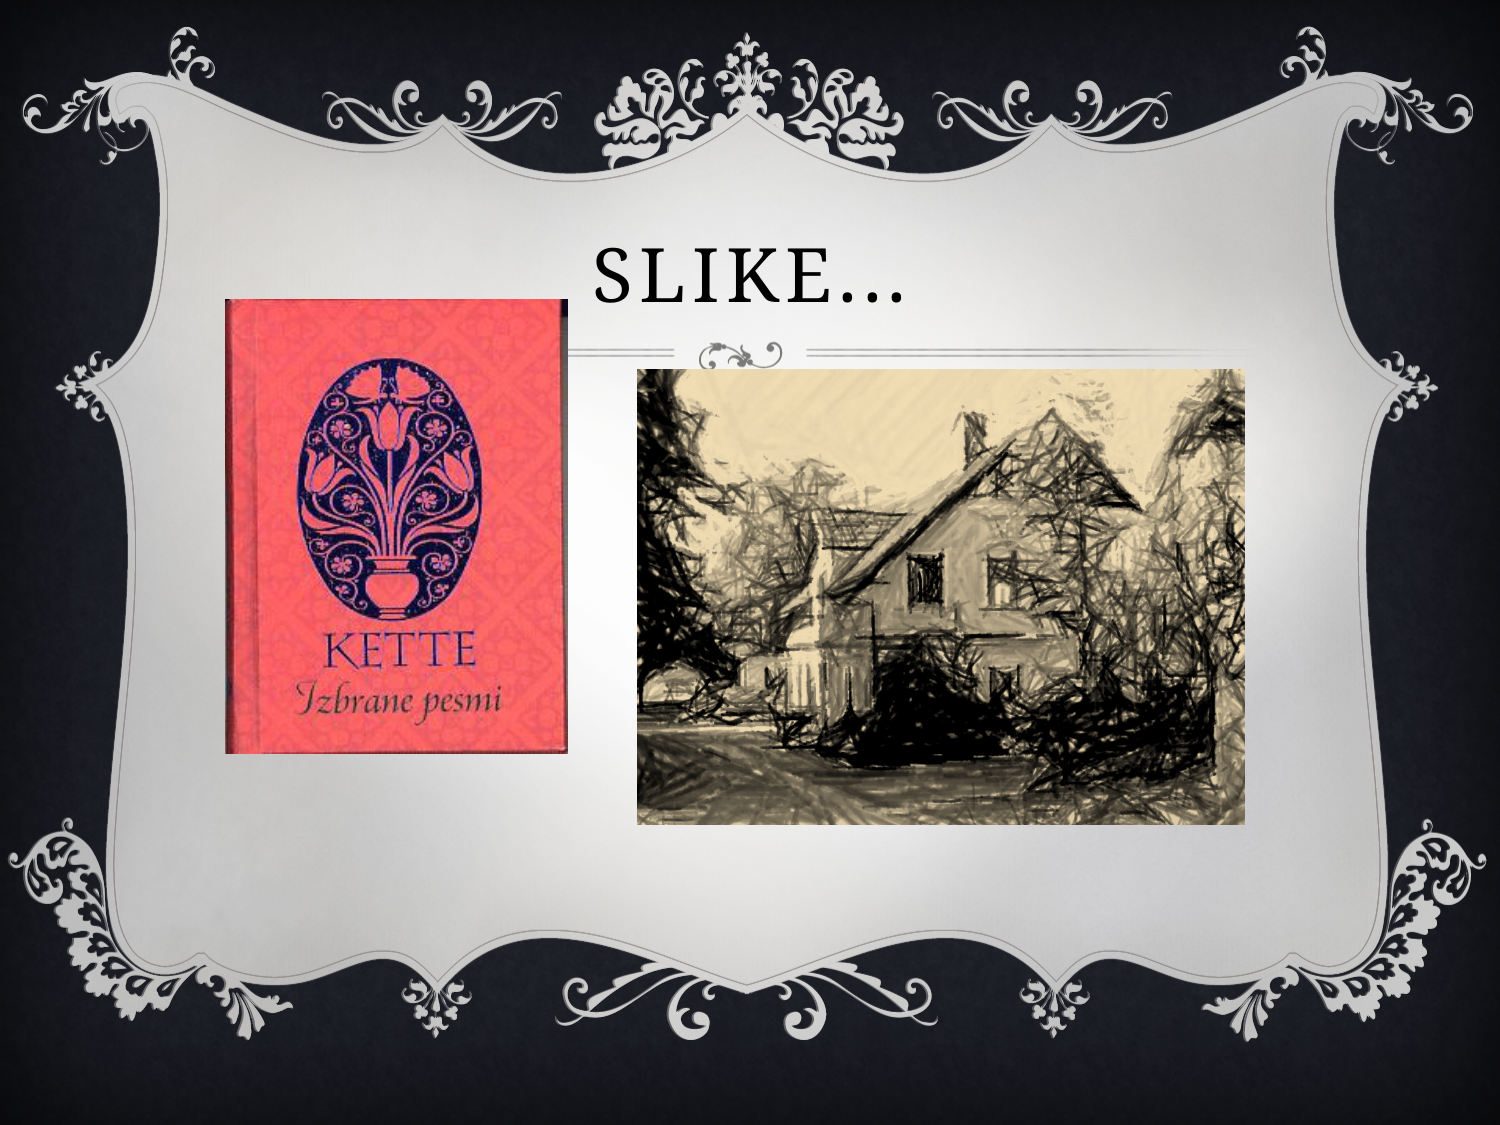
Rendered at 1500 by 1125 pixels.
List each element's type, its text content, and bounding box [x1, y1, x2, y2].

title Slike... [225, 212, 1275, 325]
picture [0, 0, 1500, 1125]
